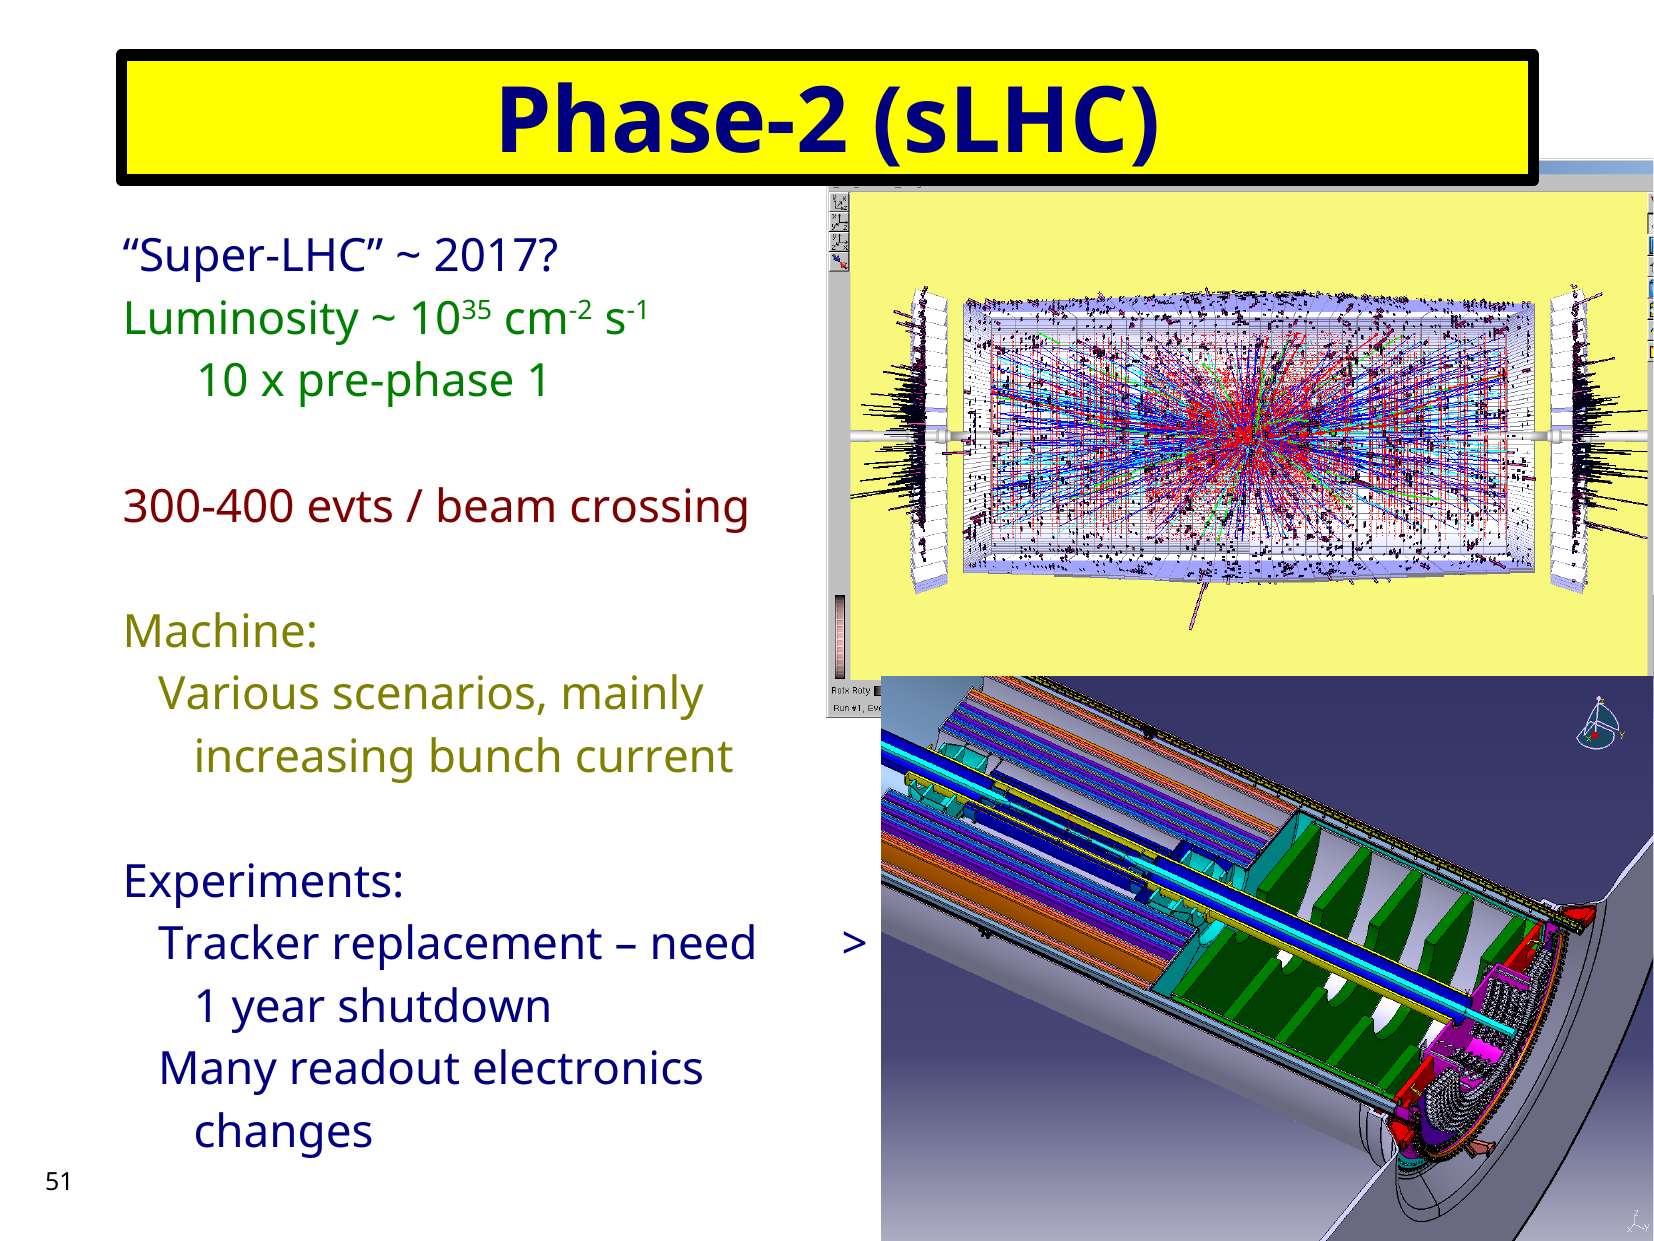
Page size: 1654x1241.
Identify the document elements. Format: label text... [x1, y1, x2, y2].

text_box “Super-LHC” ~ 2017? Luminosity ~ 1035 cm-2 s-1 10 x pre-phase 1 300-400 evts / beam crossing Machine: Various scenarios, mainly increasing bunch current Experiments: Tracker replacement – need > 1 year shutdown Many readout electronics changes [122, 222, 878, 1134]
picture [826, 158, 1654, 1241]
title Phase-2 (sLHC) [121, 63, 1534, 172]
